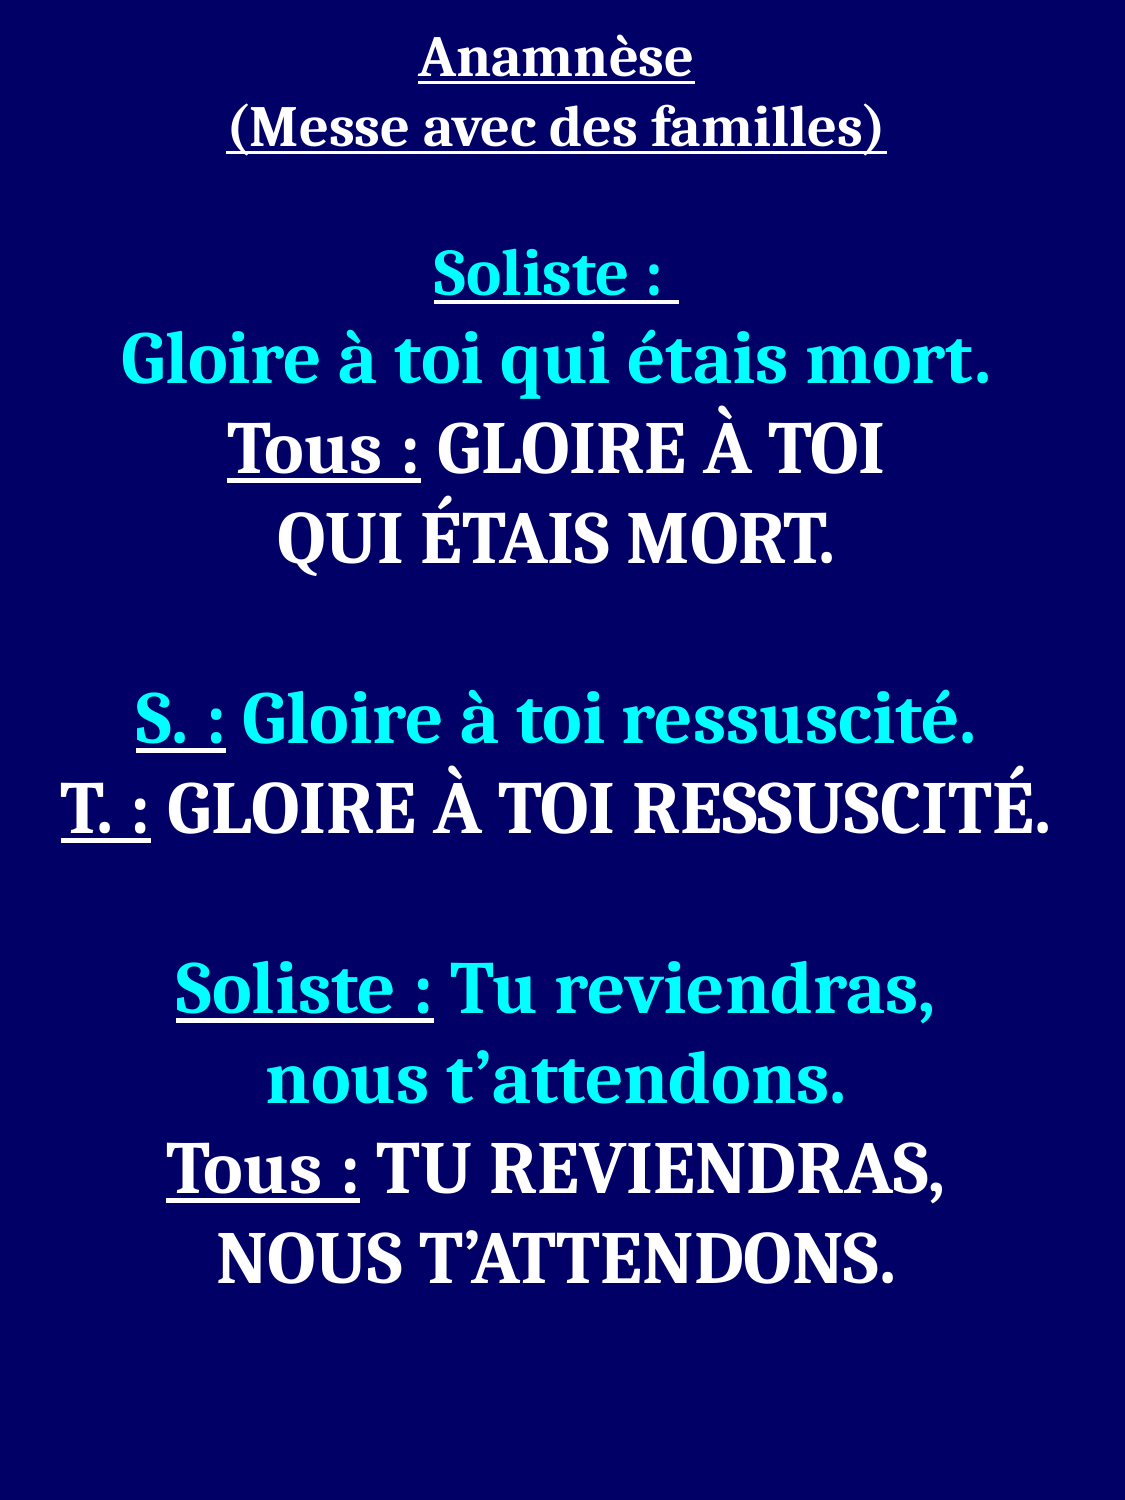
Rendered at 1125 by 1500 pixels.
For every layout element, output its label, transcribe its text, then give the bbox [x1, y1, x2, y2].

text_box Anamnèse (Messe avec des familles) Soliste : Gloire à toi qui étais mort. Tous : GLOIRE À TOI QUI ÉTAIS MORT. S. : Gloire à toi ressuscité. T. : GLOIRE À TOI RESSUSCITÉ. Soliste : Tu reviendras, nous t’attendons. Tous : TU REVIENDRAS, NOUS T’ATTENDONS. [0, 0, 1125, 1474]
